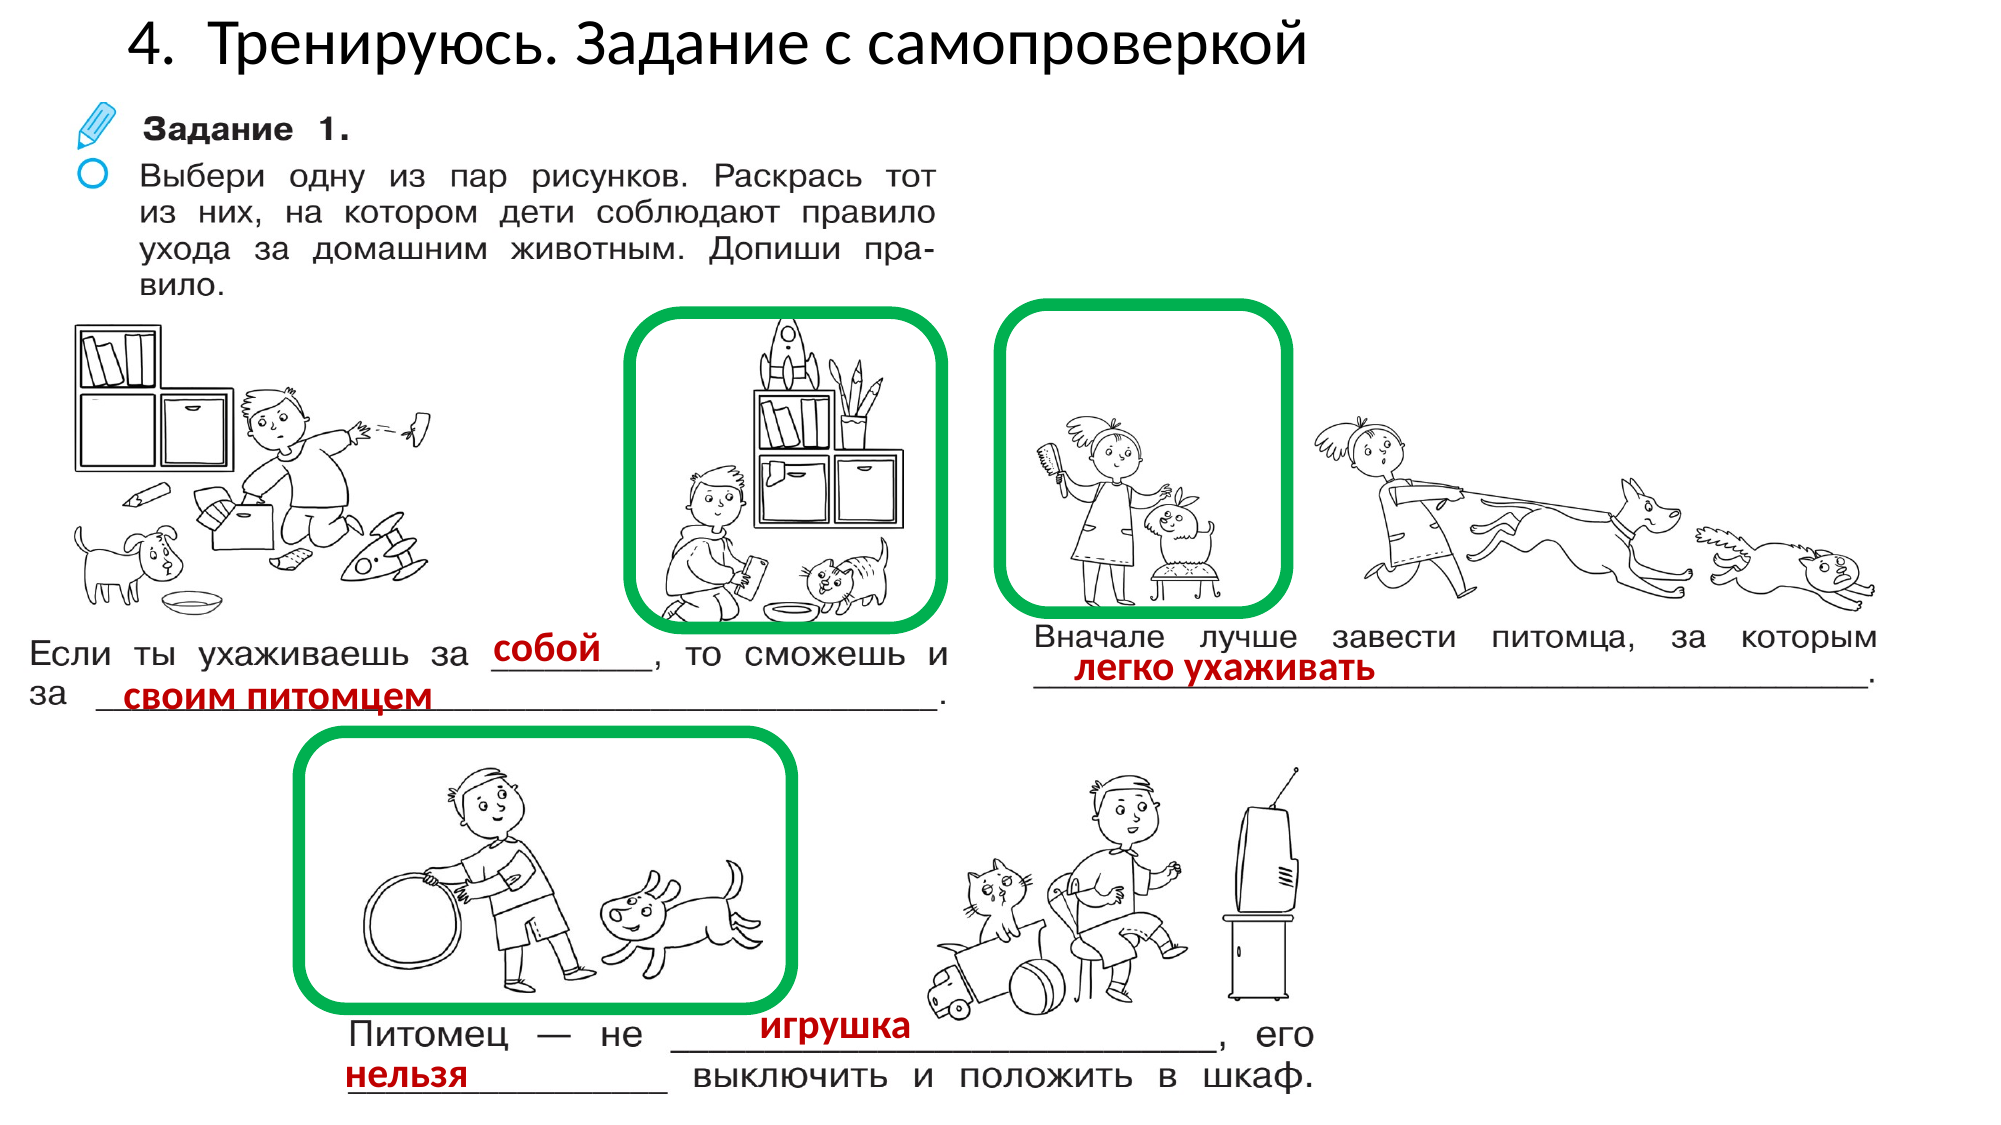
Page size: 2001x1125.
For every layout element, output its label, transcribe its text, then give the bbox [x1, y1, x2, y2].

picture [1007, 404, 1280, 606]
text_box своим питомцем [108, 660, 456, 726]
text_box легко ухаживать [1059, 630, 1394, 697]
title 4. Тренируюсь. Задание с самопроверкой [112, 0, 1838, 87]
picture [329, 740, 785, 1002]
text_box игрушка [744, 989, 929, 1056]
picture [0, 102, 1938, 725]
text_box нельзя [329, 1038, 486, 1104]
text_box собой [478, 612, 618, 679]
picture [329, 740, 1344, 1102]
